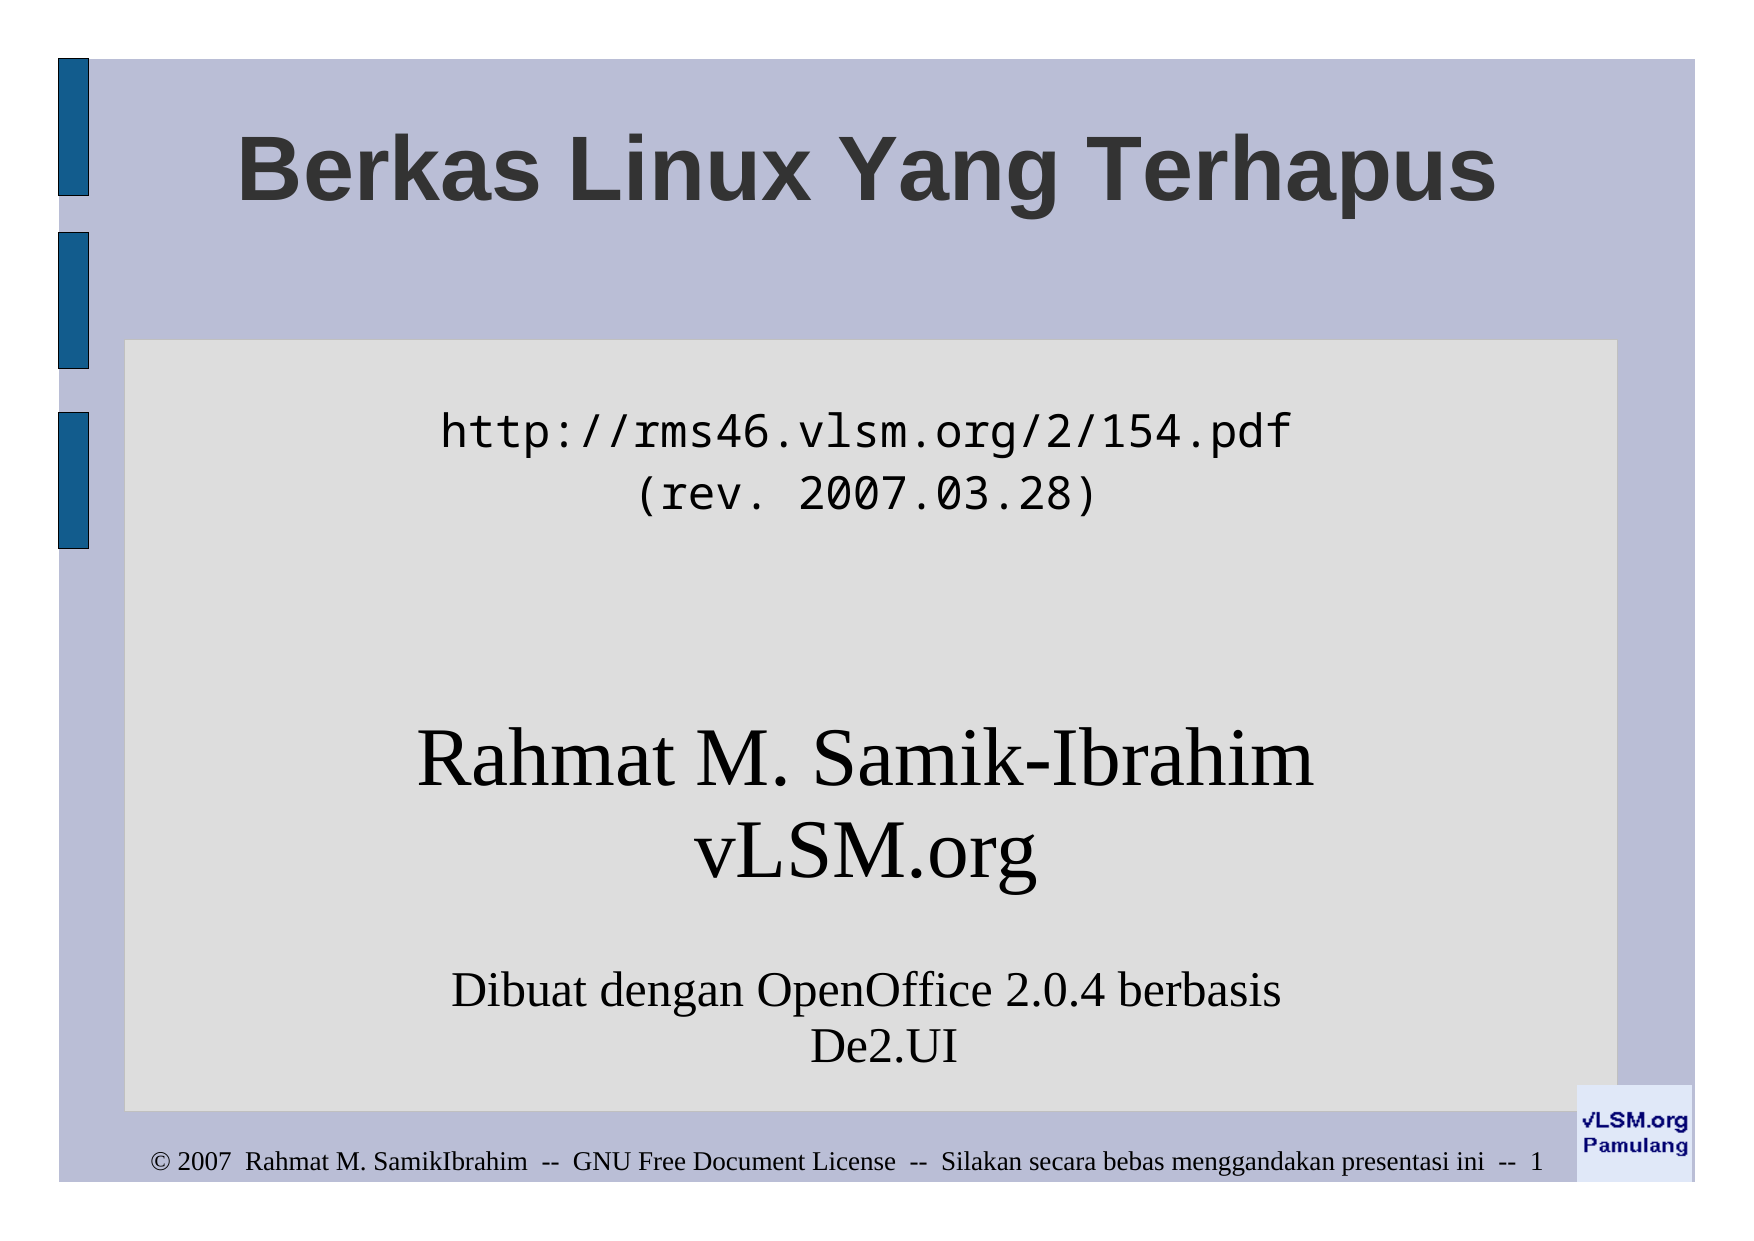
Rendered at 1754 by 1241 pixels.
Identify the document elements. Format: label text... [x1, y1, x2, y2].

text_box http://rms46.vlsm.org/2/154.pdf (rev. 2007.03.28) Rahmat M. Samik-Ibrahim vLSM.org Dibuat dengan OpenOffice 2.0.4 berbasis De2.UI [375, 398, 1358, 1060]
title Berkas Linux Yang Terhapus [169, 74, 1568, 263]
picture [1577, 1085, 1692, 1182]
